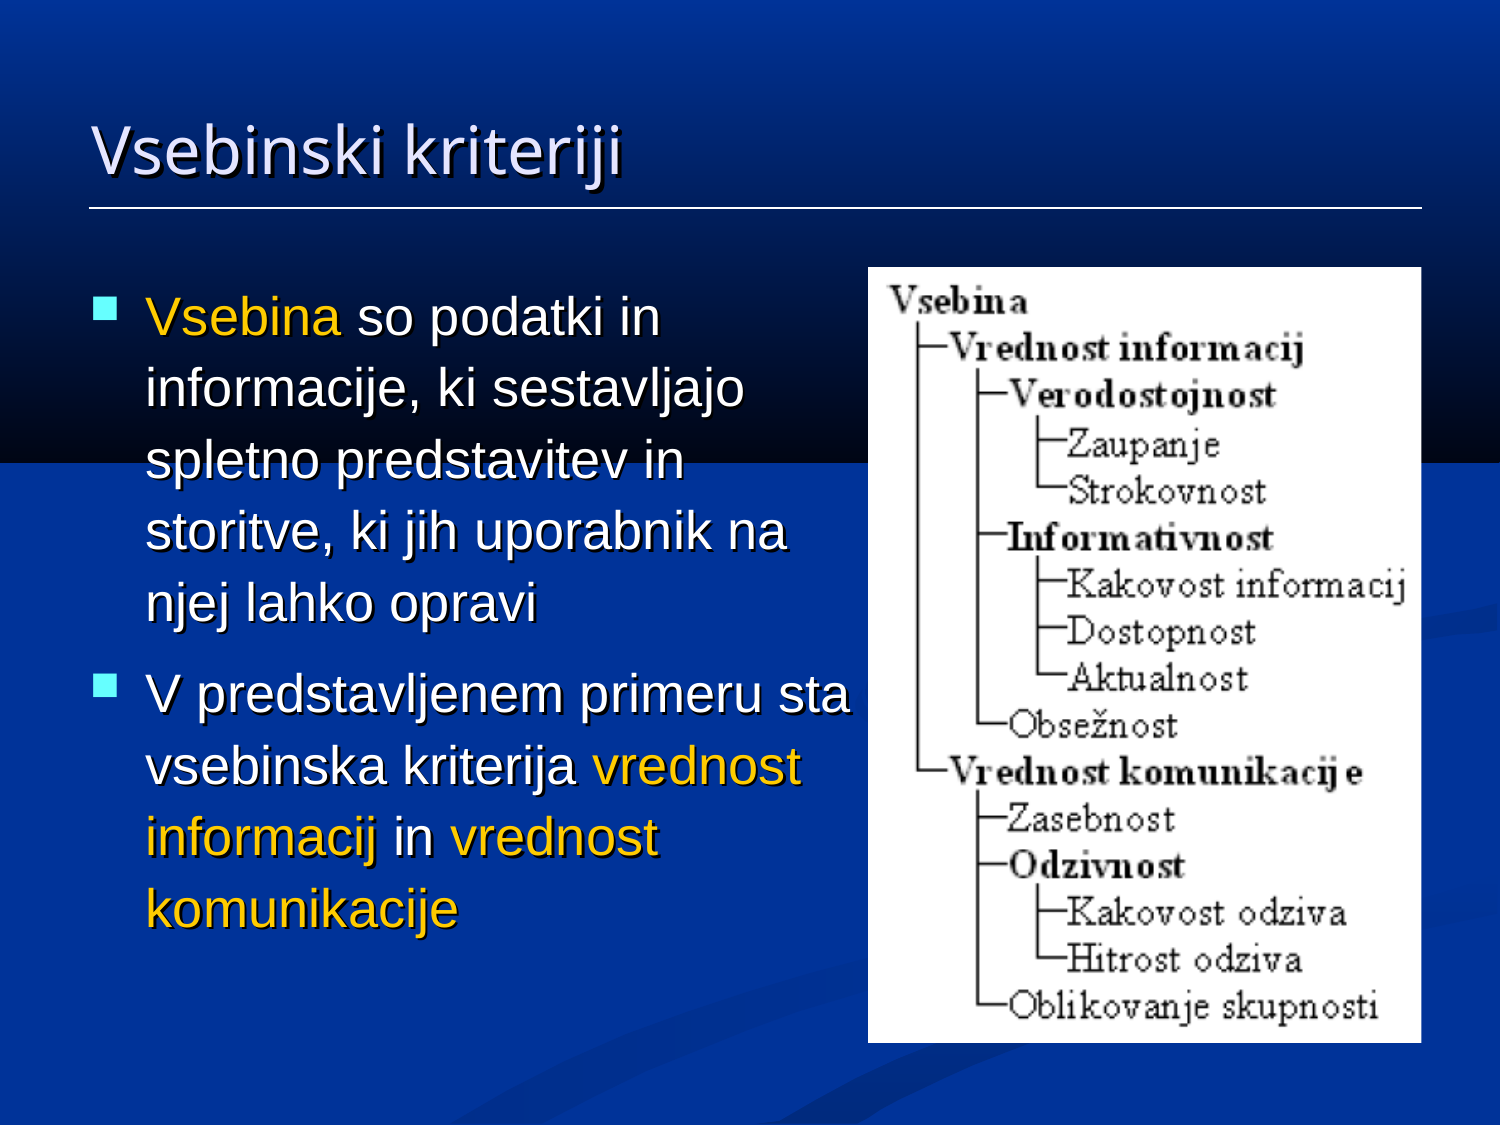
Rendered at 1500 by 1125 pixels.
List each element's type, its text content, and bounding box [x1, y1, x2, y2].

picture [868, 267, 1422, 1043]
text_box Vsebina so podatki in informacije, ki sestavljajo spletno predstavitev in storitve, ki jih uporabnik na njej lahko opravi V predstavljenem primeru sta vsebinska kriterija vrednost informacij in vrednost komunikacije [74, 267, 892, 1083]
text_box Vsebinski kriteriji [76, 54, 1352, 242]
